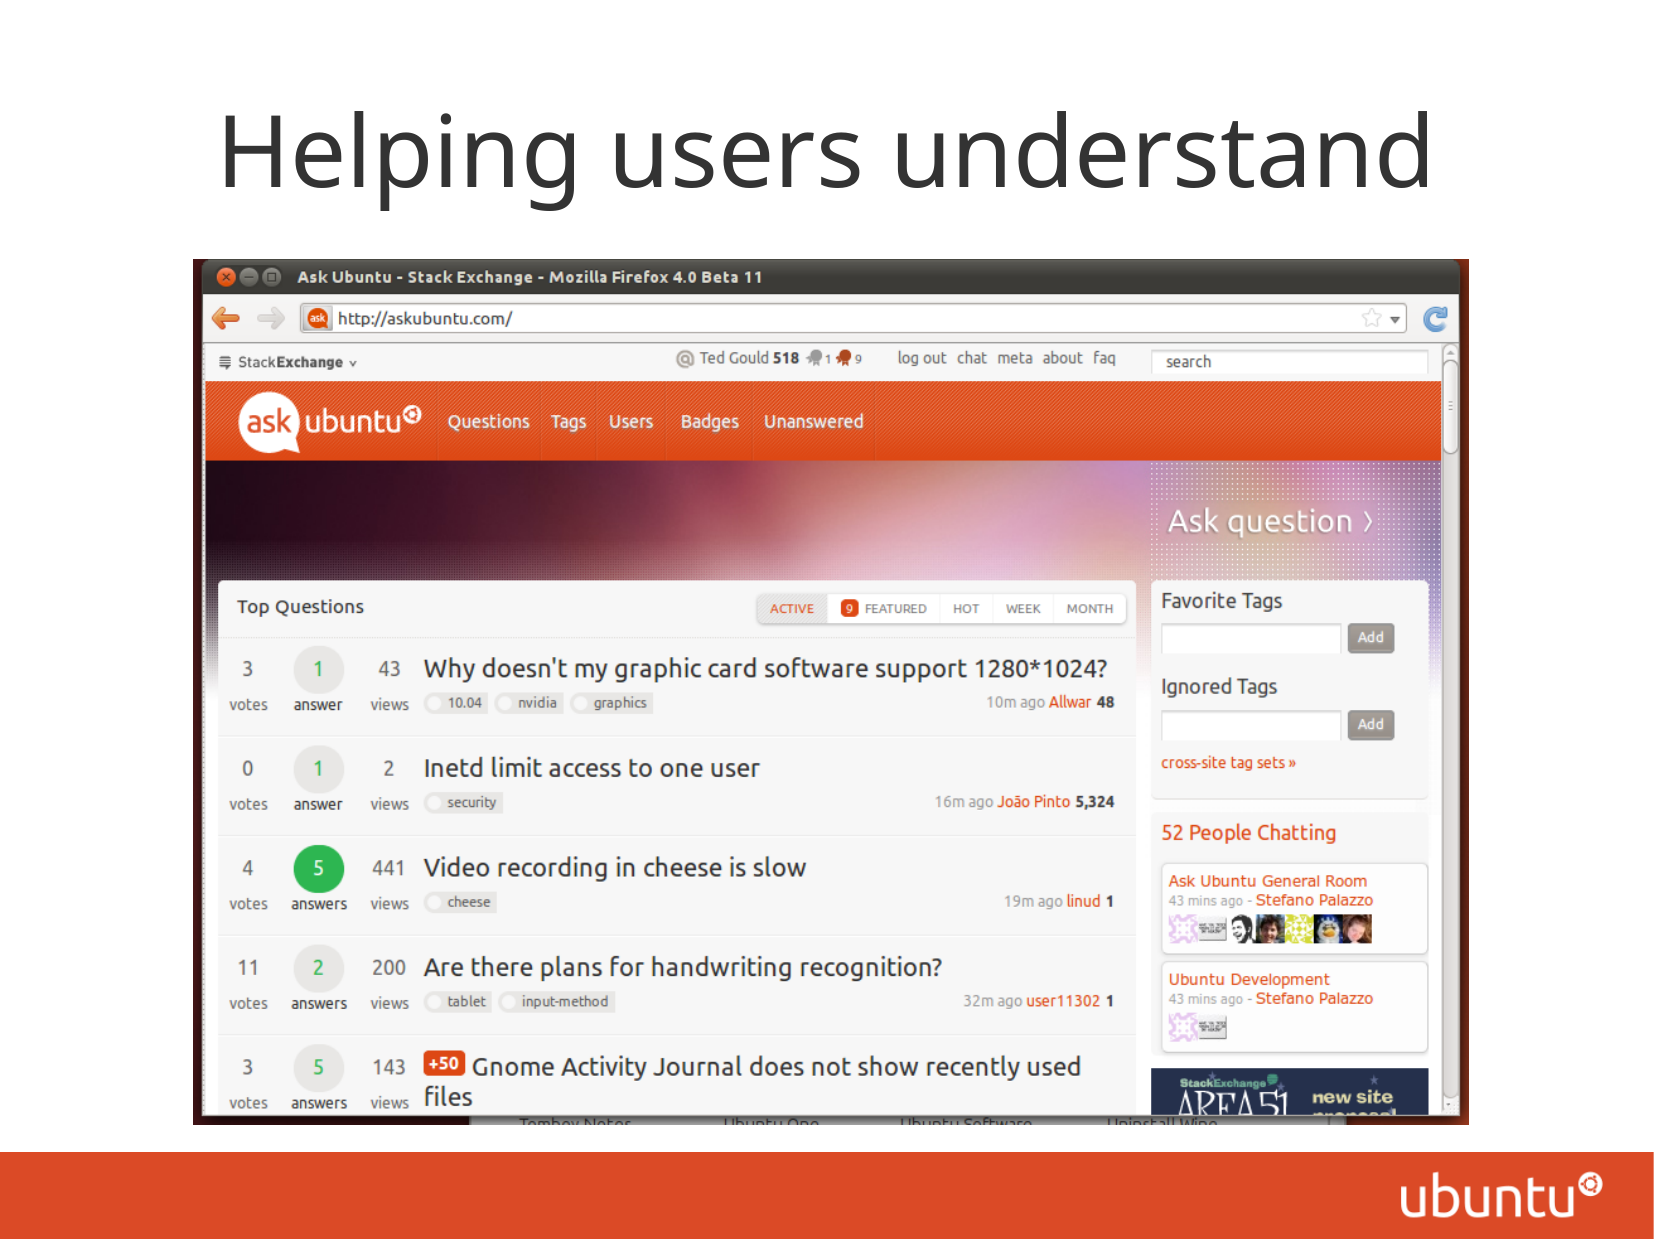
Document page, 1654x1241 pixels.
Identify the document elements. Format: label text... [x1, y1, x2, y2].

picture [0, 1152, 1654, 1239]
picture [193, 259, 1469, 1126]
title Helping users understand [56, 66, 1596, 245]
